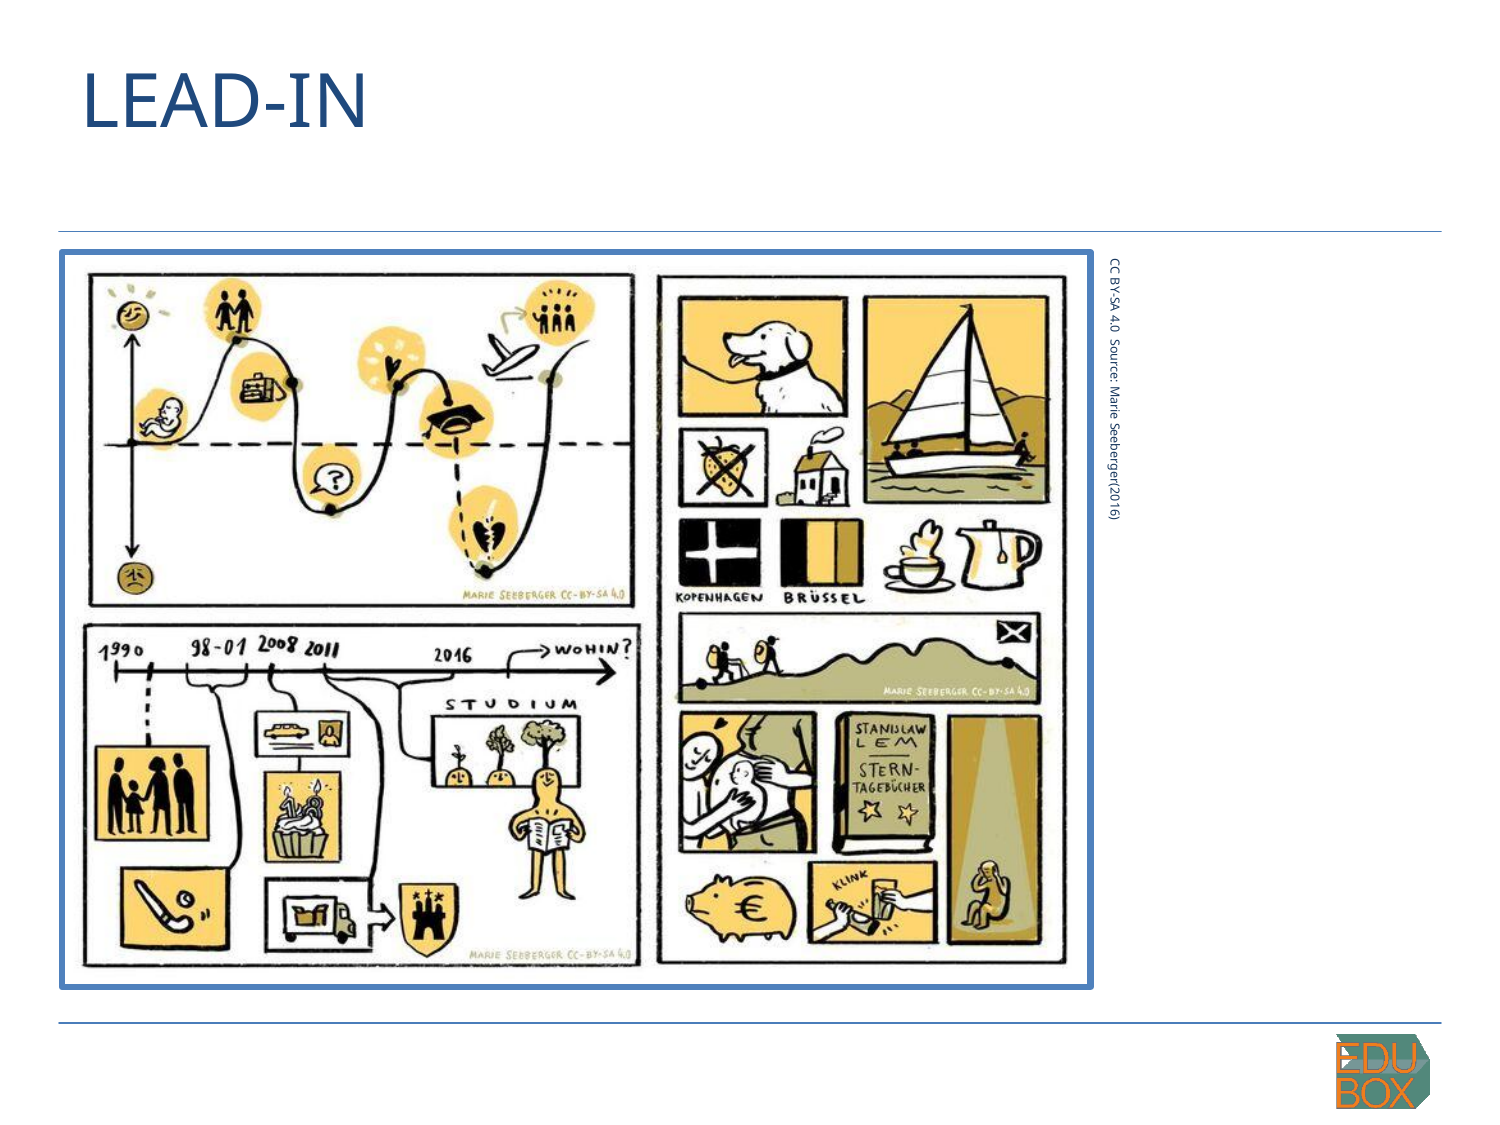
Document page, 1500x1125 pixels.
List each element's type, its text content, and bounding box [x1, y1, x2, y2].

title LEAD-IN [64, 42, 1040, 153]
picture [64, 255, 1088, 984]
text_box CC BY-SA 4.0 Source: Marie Seeberger(2016) [1098, 243, 1131, 826]
picture [1328, 1028, 1437, 1114]
